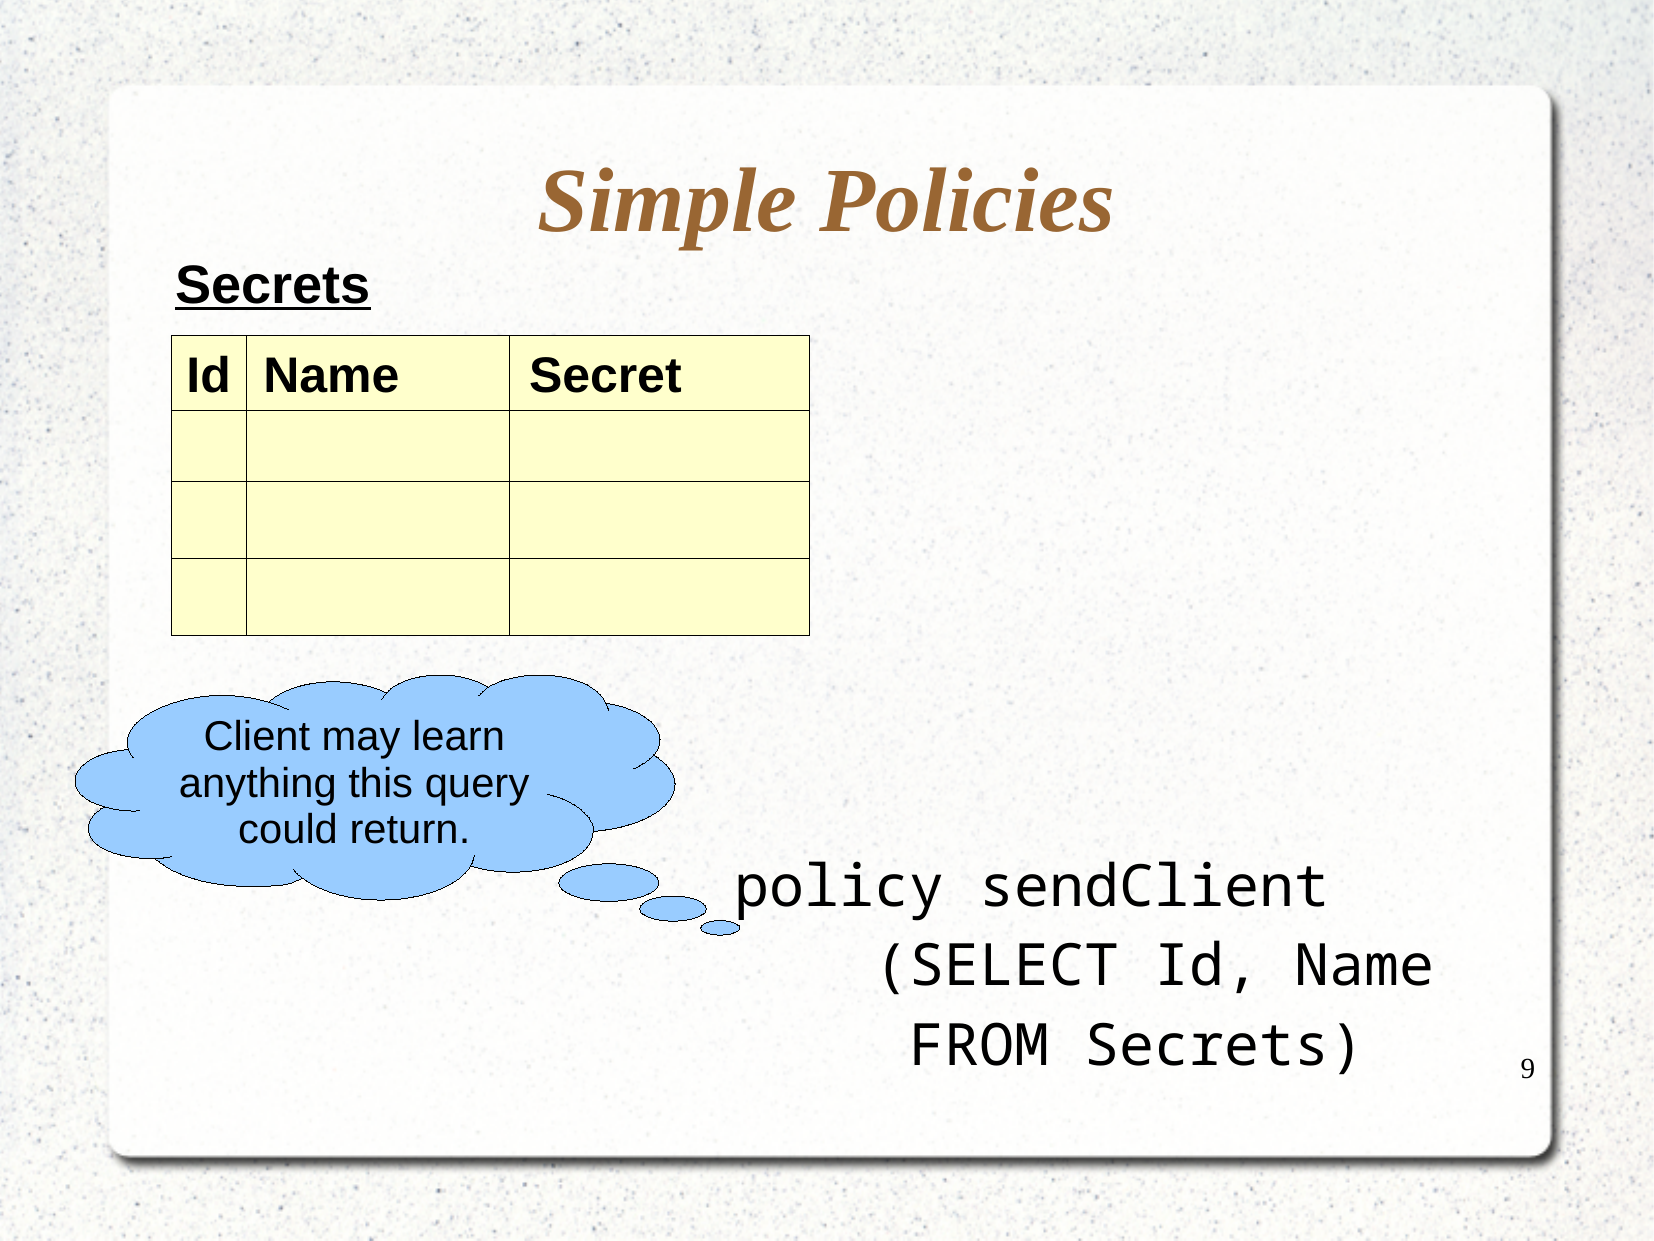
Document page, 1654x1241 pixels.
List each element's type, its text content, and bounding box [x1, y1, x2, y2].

text_box [247, 335, 509, 410]
text_box [247, 411, 509, 481]
text_box [171, 335, 246, 339]
picture [0, 0, 1654, 1241]
text_box Secrets [160, 247, 424, 323]
text_box [171, 482, 246, 558]
text_box Secret [514, 339, 725, 410]
text_box Name [248, 339, 417, 410]
text_box [171, 411, 246, 481]
text_box [510, 482, 810, 558]
text_box [510, 559, 810, 636]
text_box [510, 411, 810, 481]
text_box [510, 335, 810, 410]
text_box Client may learn anything this query could return. [558, 863, 659, 902]
text_box Client may learn anything this query could return. [75, 675, 676, 901]
title Simple Policies [118, 104, 1536, 297]
text_box [247, 559, 509, 636]
text_box Client may learn anything this query could return. [639, 896, 707, 922]
text_box [171, 559, 246, 636]
text_box policy sendClient (SELECT Id, Name FROM Secrets) [719, 836, 1466, 1086]
text_box [247, 482, 509, 558]
text_box Id [171, 339, 246, 410]
